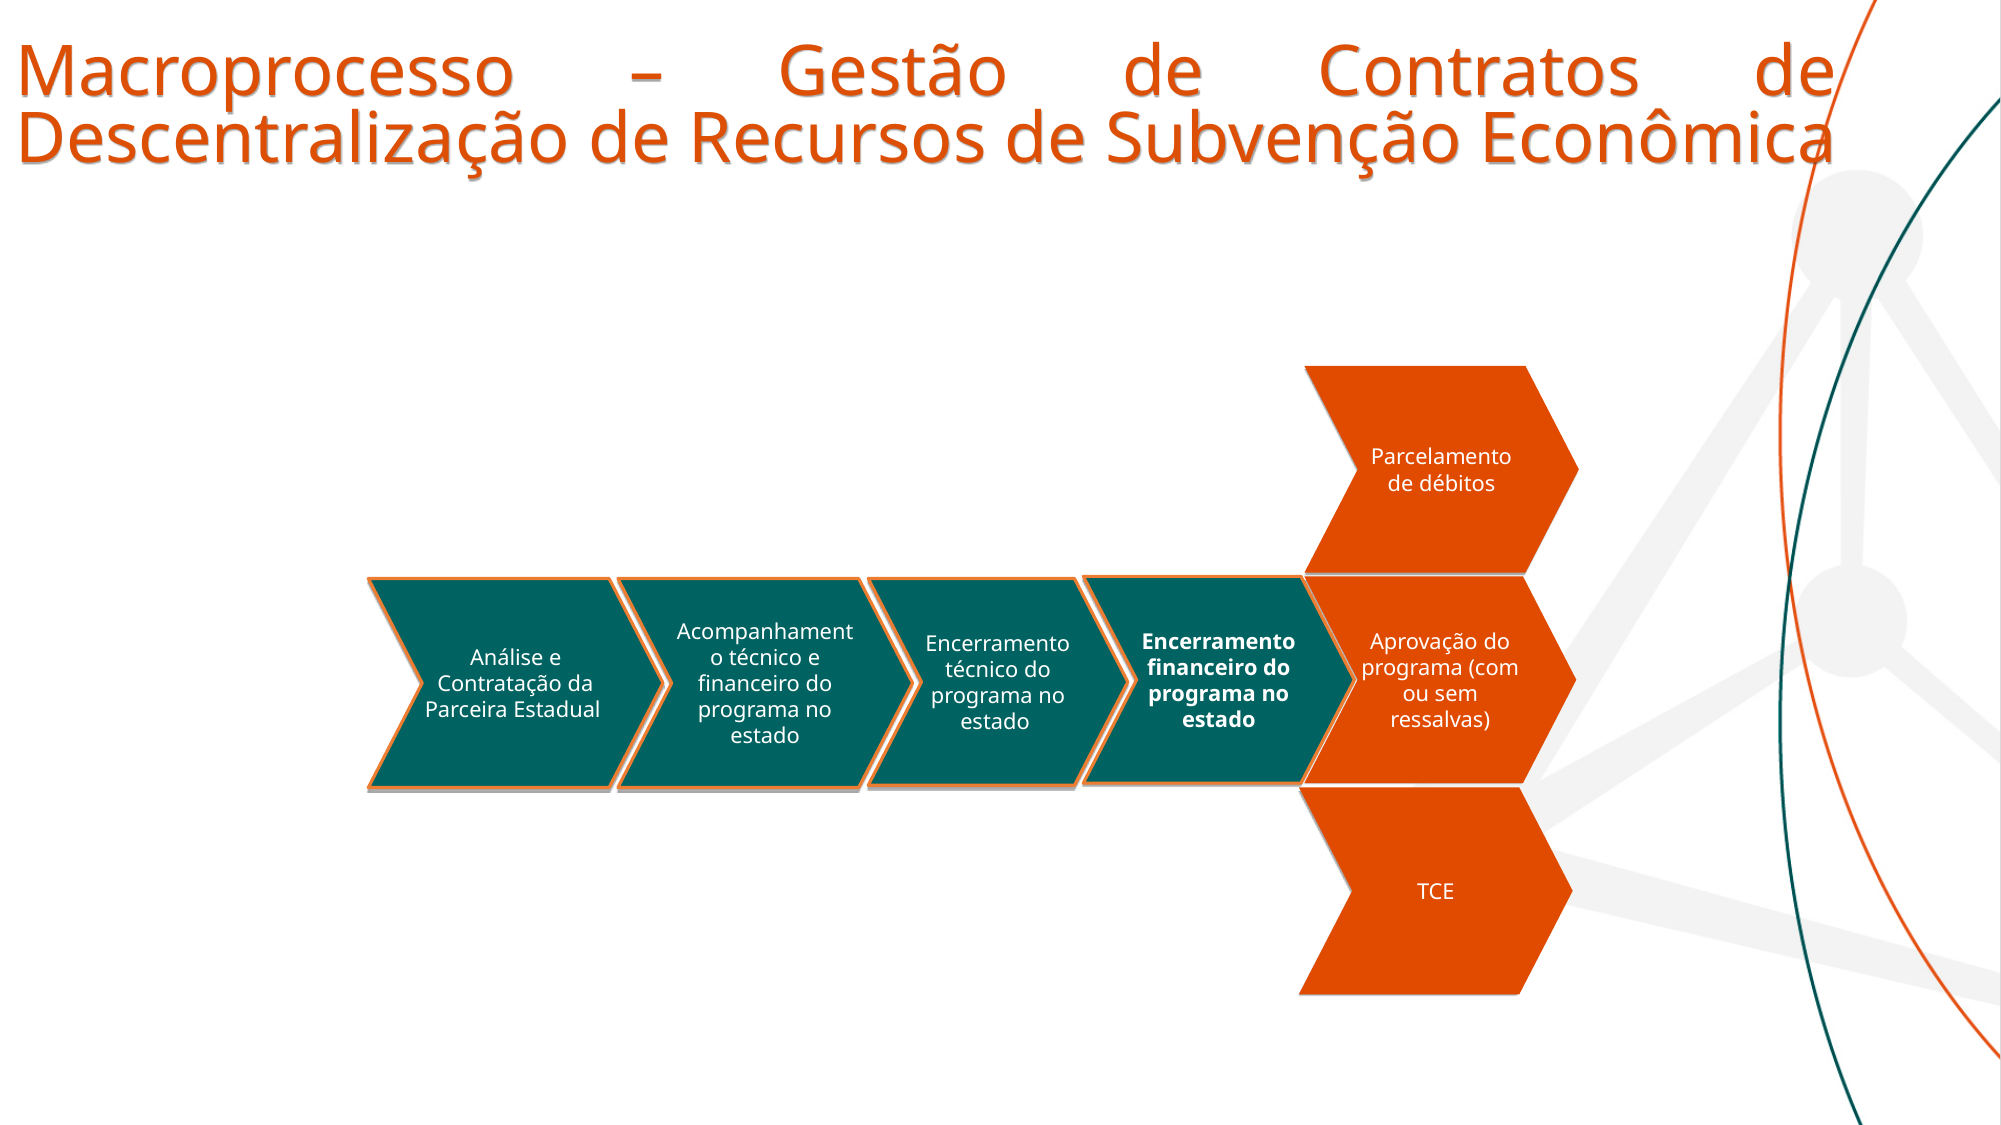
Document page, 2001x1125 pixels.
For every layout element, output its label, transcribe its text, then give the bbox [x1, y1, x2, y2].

text_box Encerramento financeiro do programa no estado [1083, 576, 1355, 784]
text_box TCE [1298, 787, 1573, 995]
text_box Macroprocesso – Gestão de Contratos de Descentralização de Recursos de Subvenção Econômica [0, 33, 1942, 200]
text_box Parcelamento de débitos [1304, 365, 1579, 573]
text_box Aprovação do programa (com ou sem ressalvas) [1304, 576, 1577, 784]
text_box Acompanhamento técnico e financeiro do programa no estado [617, 578, 913, 788]
text_box Encerramento técnico do programa no estado [868, 578, 1128, 786]
text_box Análise e Contratação da Parceira Estadual [368, 578, 664, 788]
